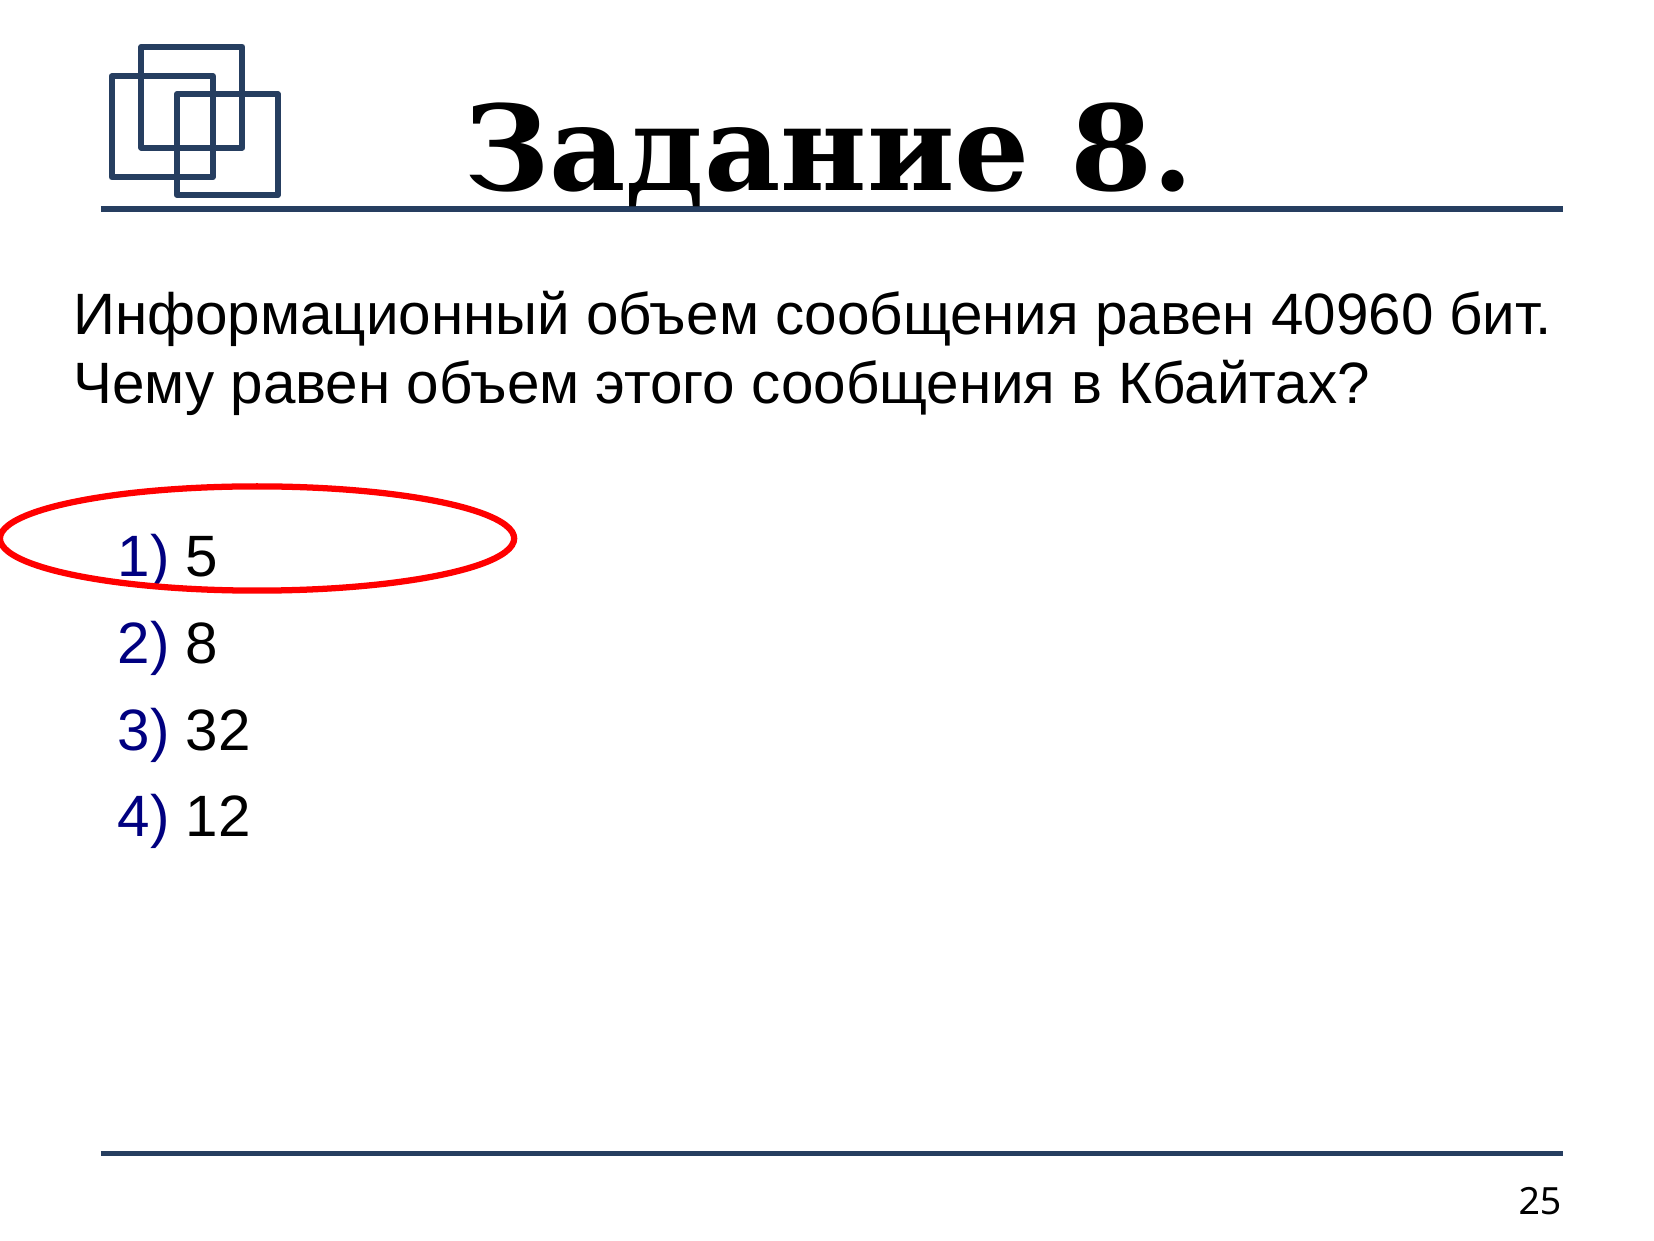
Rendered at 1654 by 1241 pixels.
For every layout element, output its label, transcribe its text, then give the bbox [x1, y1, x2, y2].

text_box Информационный объем сообщения равен 40960 бит. Чему равен объем этого сообщения в Кбайтах? 5 8 32 12 [58, 268, 1609, 1194]
title Задание 8. [82, 64, 1571, 268]
text_box Информационный объем сообщения равен 40960 бит. Чему равен объем этого сообщения в Кбайтах? 5 8 32 12 [58, 490, 510, 587]
